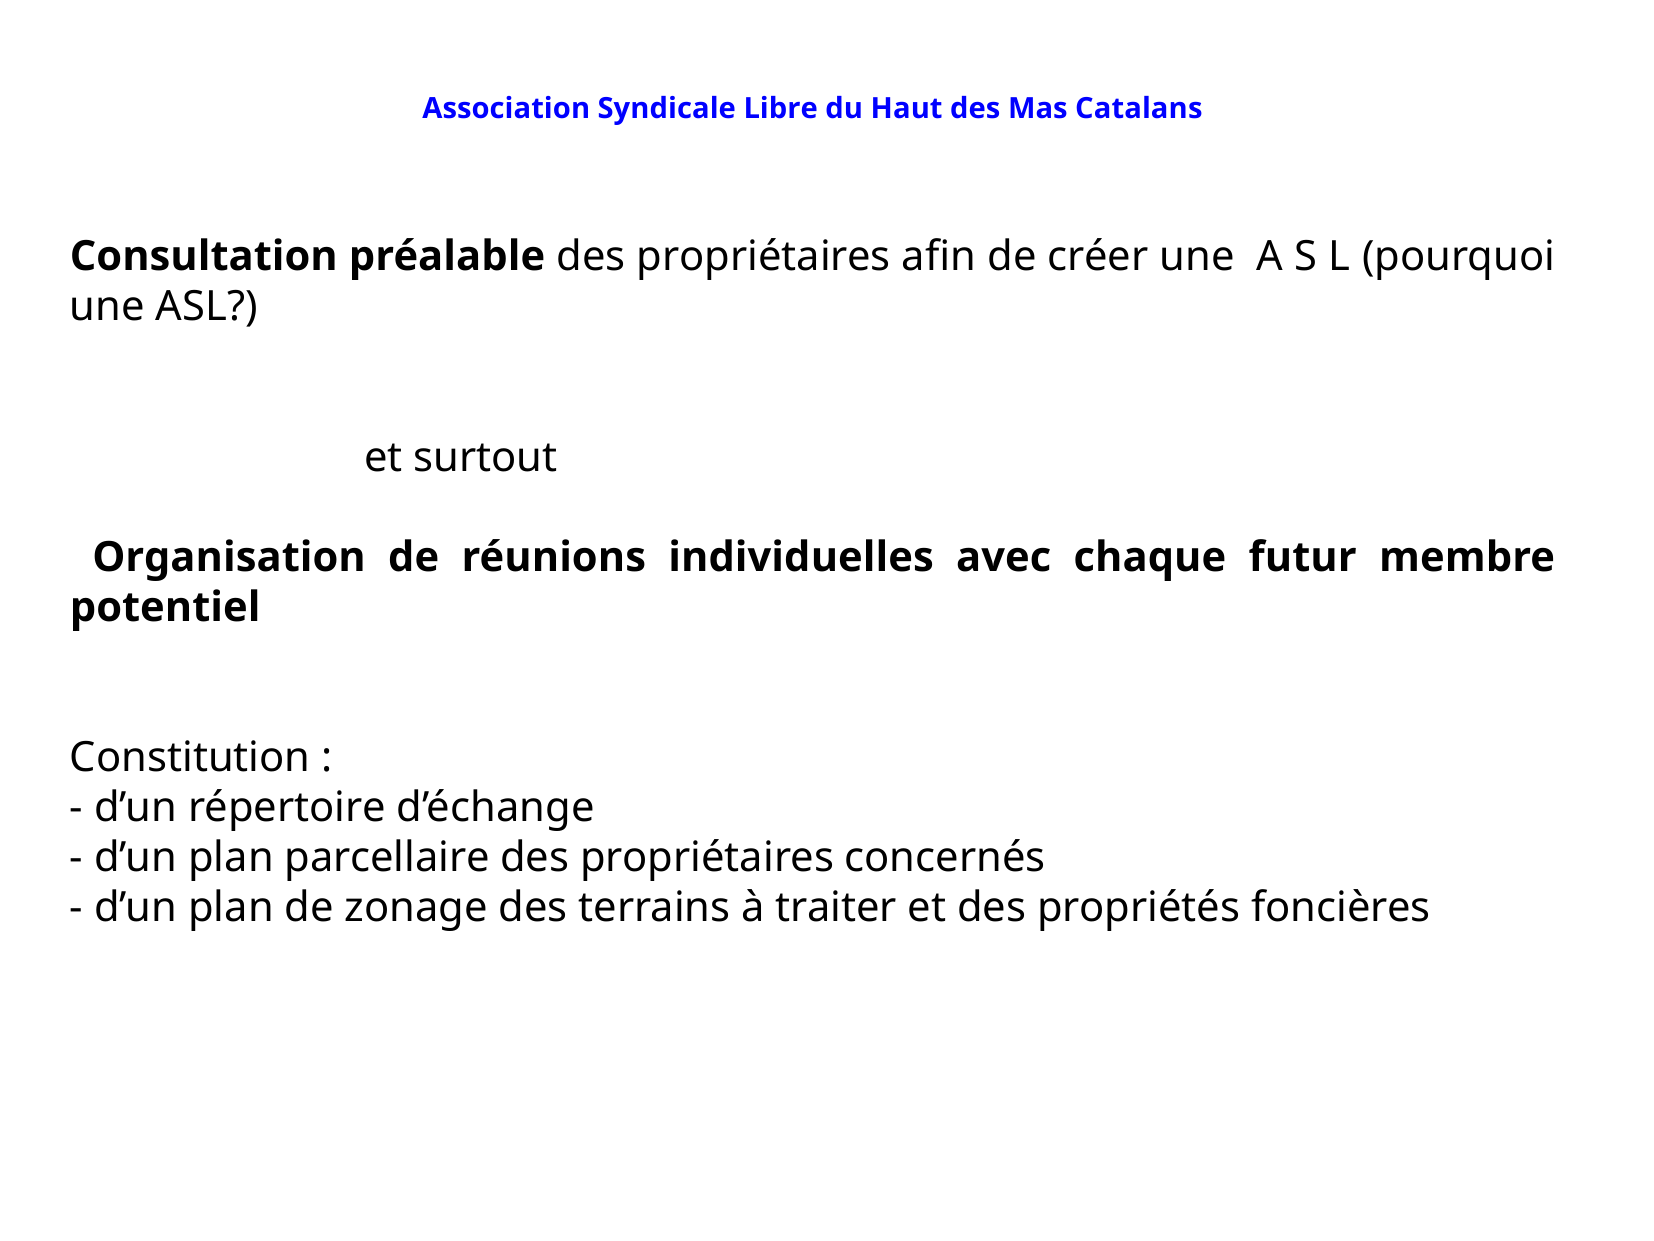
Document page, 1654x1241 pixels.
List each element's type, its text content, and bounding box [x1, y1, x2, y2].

text_box Consultation préalable des propriétaires afin de créer une A S L (pourquoi une ASL?) et surtout Organisation de réunions individuelles avec chaque futur membre potentiel Constitution : - d’un répertoire d’échange - d’un plan parcellaire des propriétaires concernés - d’un plan de zonage des terrains à traiter et des propriétés foncières [55, 221, 1571, 1043]
title Association Syndicale Libre du Haut des Mas Catalans [110, 82, 1516, 166]
